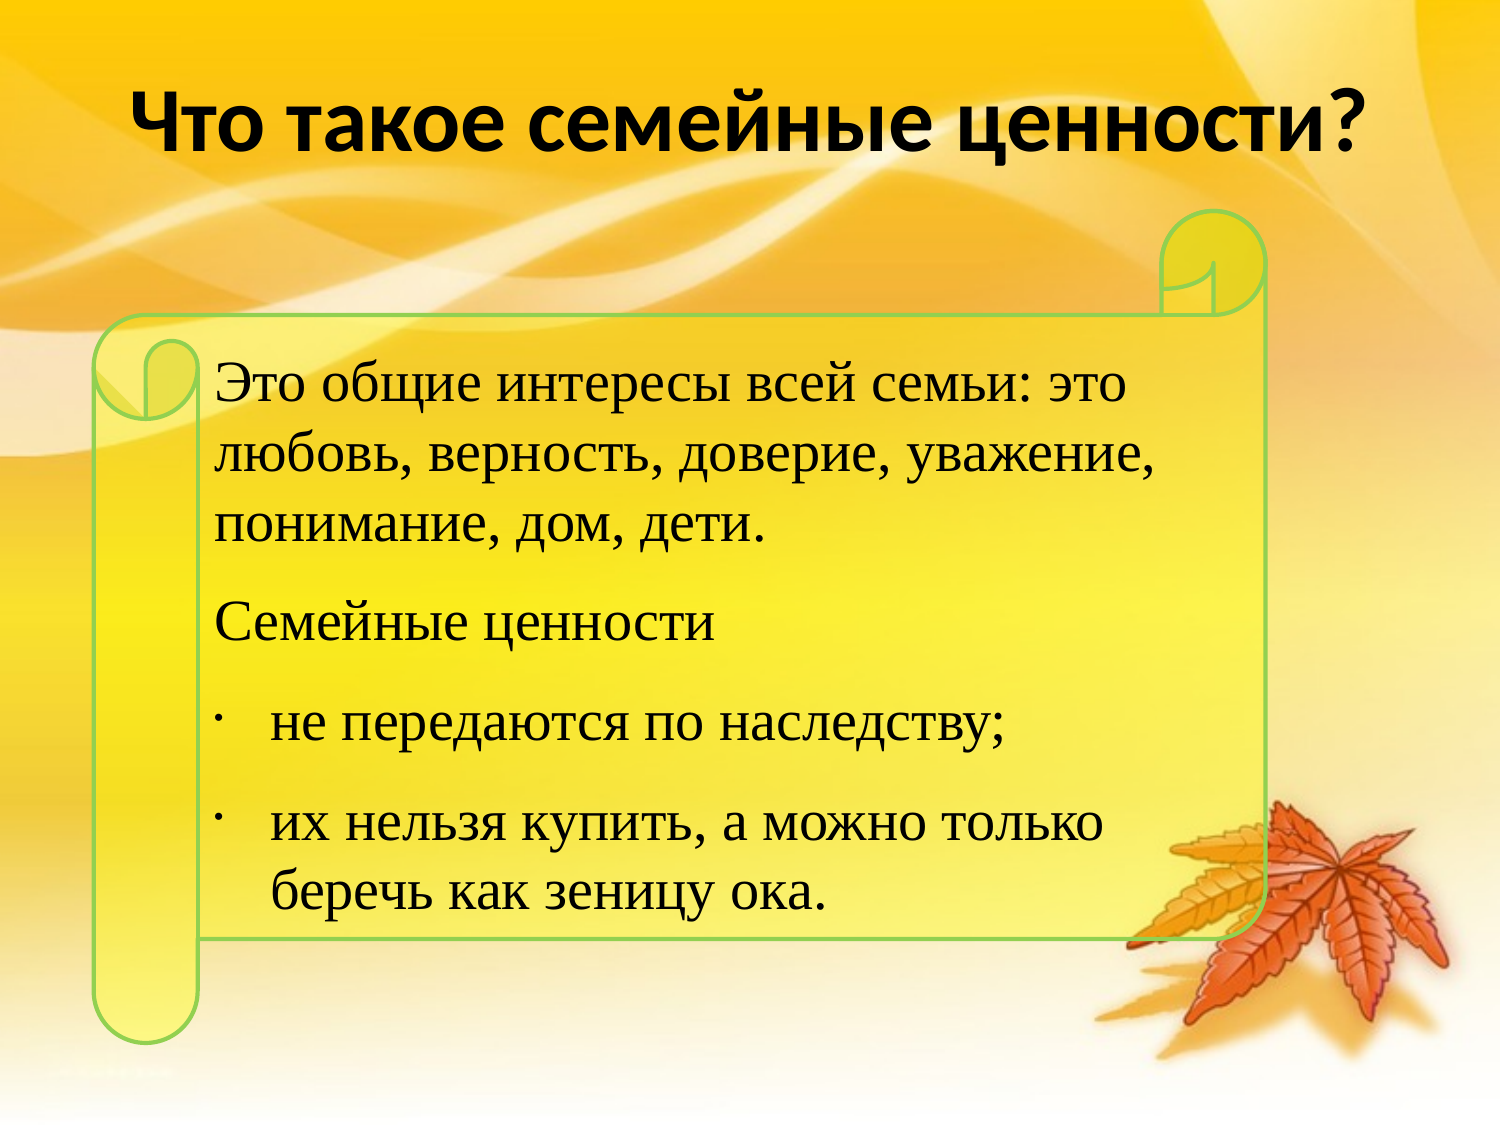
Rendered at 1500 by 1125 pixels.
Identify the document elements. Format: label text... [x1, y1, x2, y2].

title Что такое семейные ценности? [75, 45, 1425, 233]
list Это общие интересы всей семьи: это любовь, верность, доверие, уважение, понимание, дом, дети. Семейные ценности не передаются по наследству; их нельзя купить, а можно только беречь как зеницу ока. [199, 328, 1266, 1094]
text_box [93, 210, 1266, 1043]
picture [0, 0, 1500, 1125]
